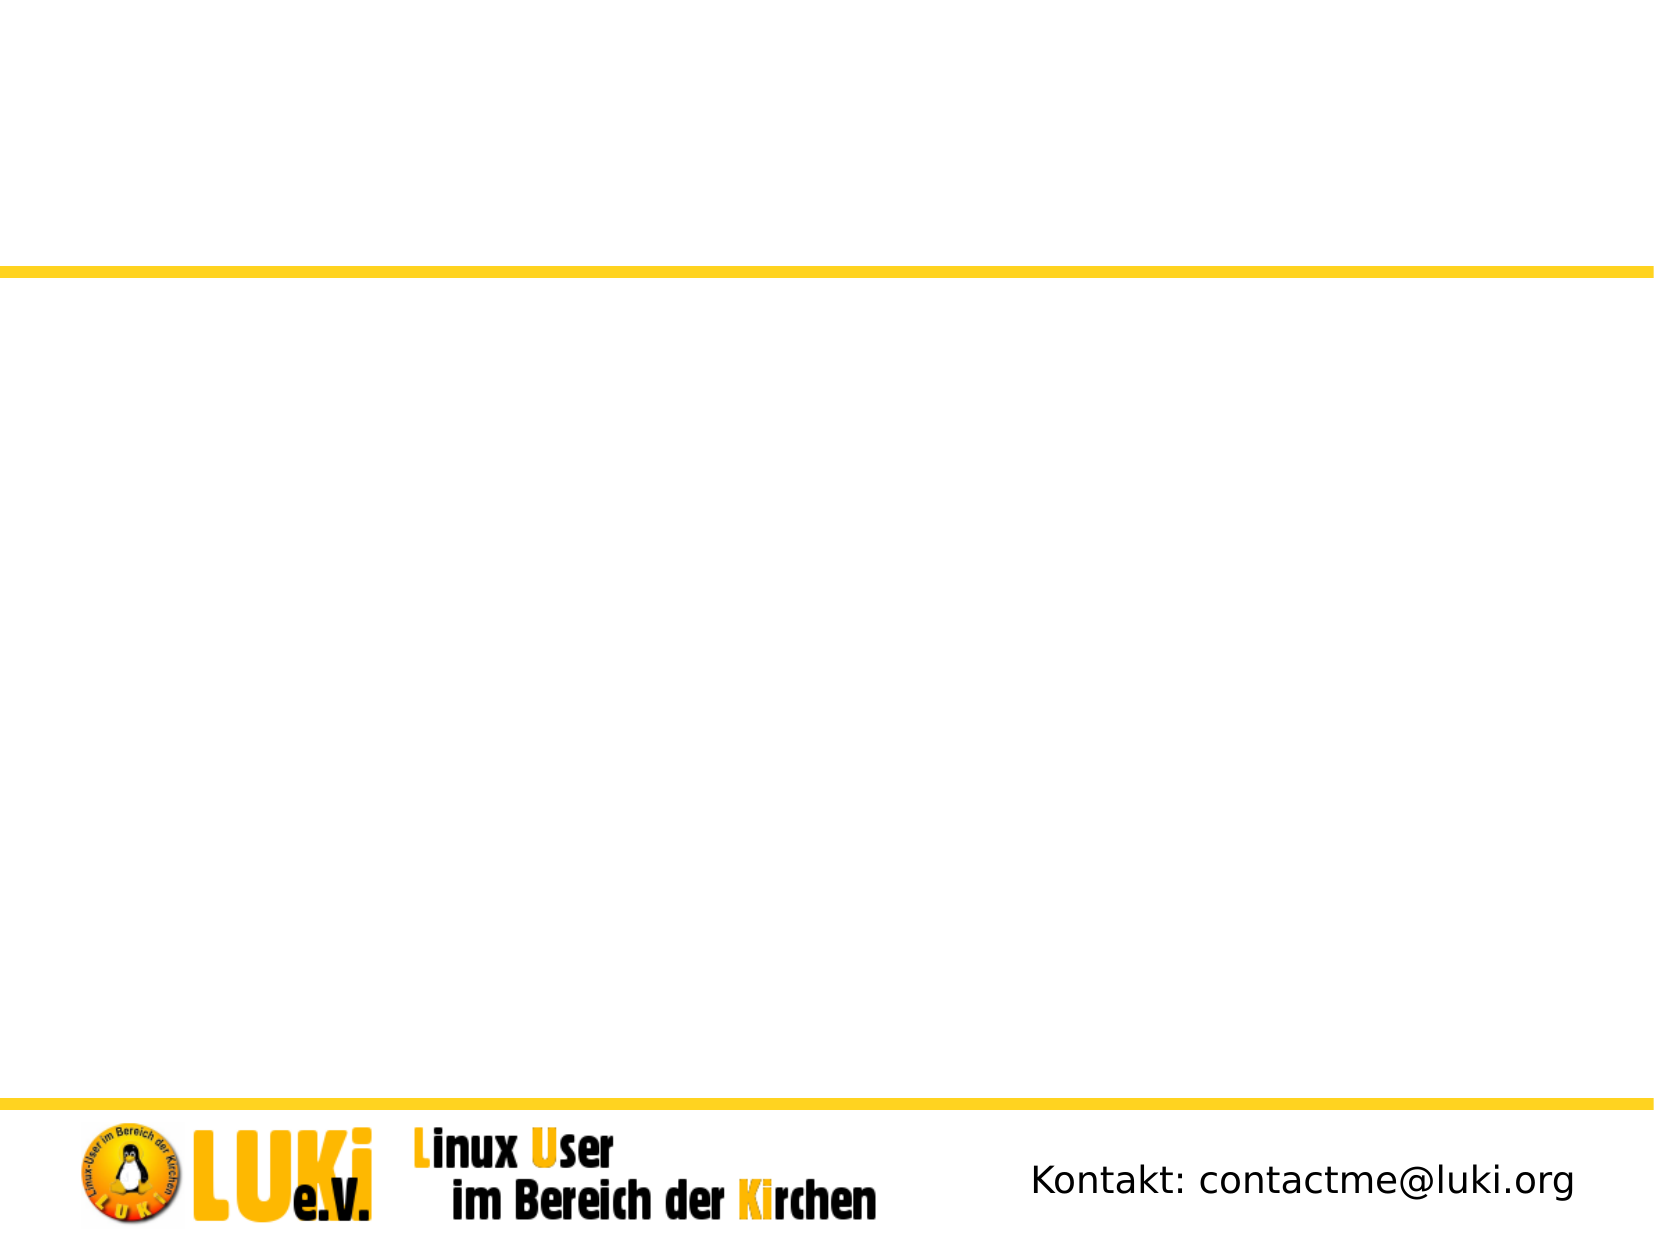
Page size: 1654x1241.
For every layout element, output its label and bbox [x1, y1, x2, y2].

picture [76, 1115, 884, 1235]
